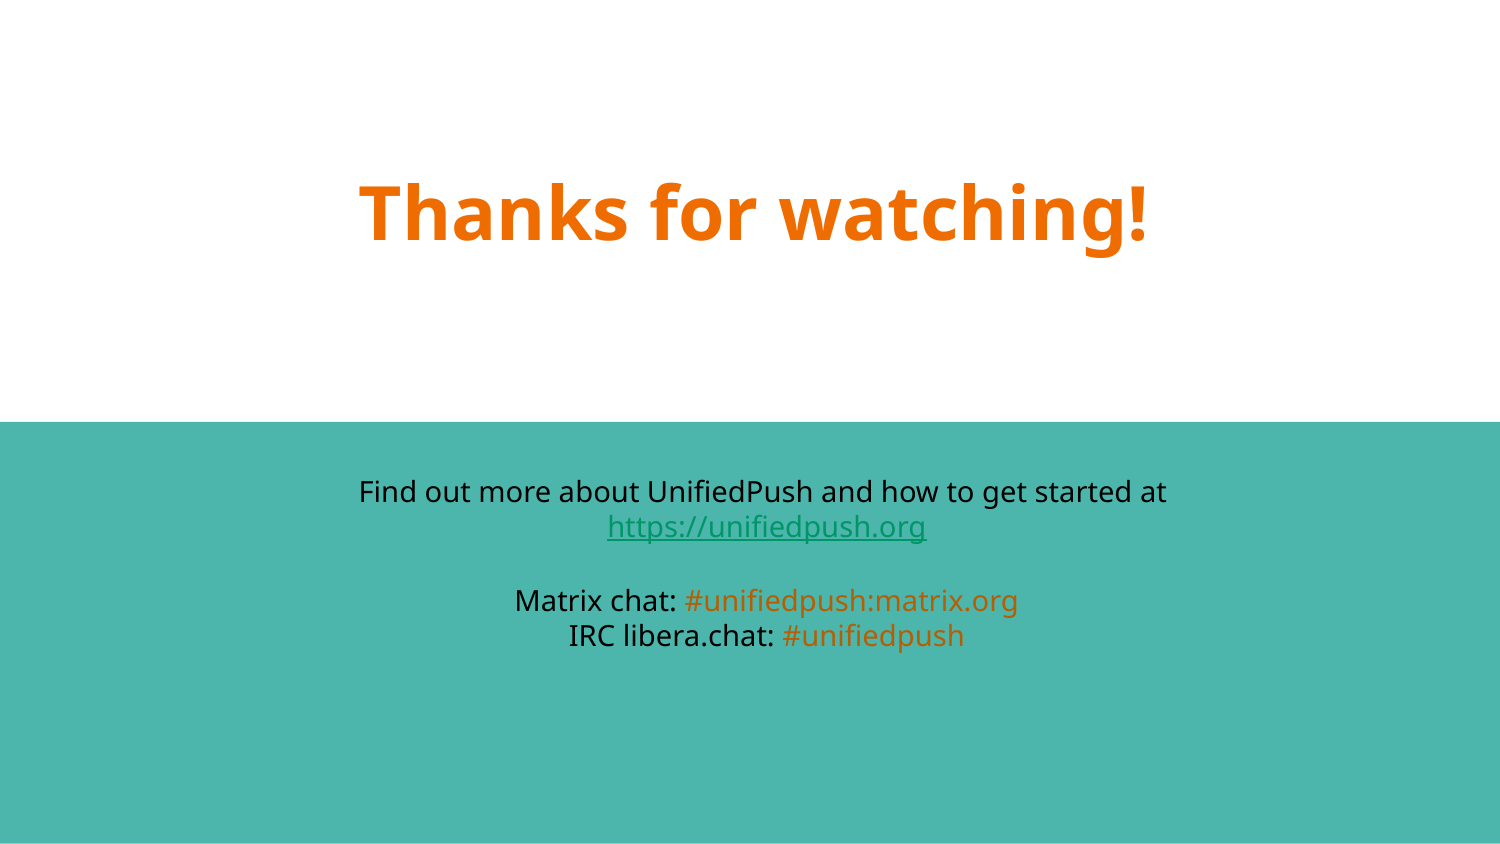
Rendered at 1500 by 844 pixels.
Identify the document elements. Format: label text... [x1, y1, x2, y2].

text_box Find out more about UnifiedPush and how to get started at https://unifiedpush.org Matrix chat: #unifiedpush:matrix.org IRC libera.chat: #unifiedpush [296, 457, 1238, 668]
title Thanks for watching! [51, 133, 1458, 289]
